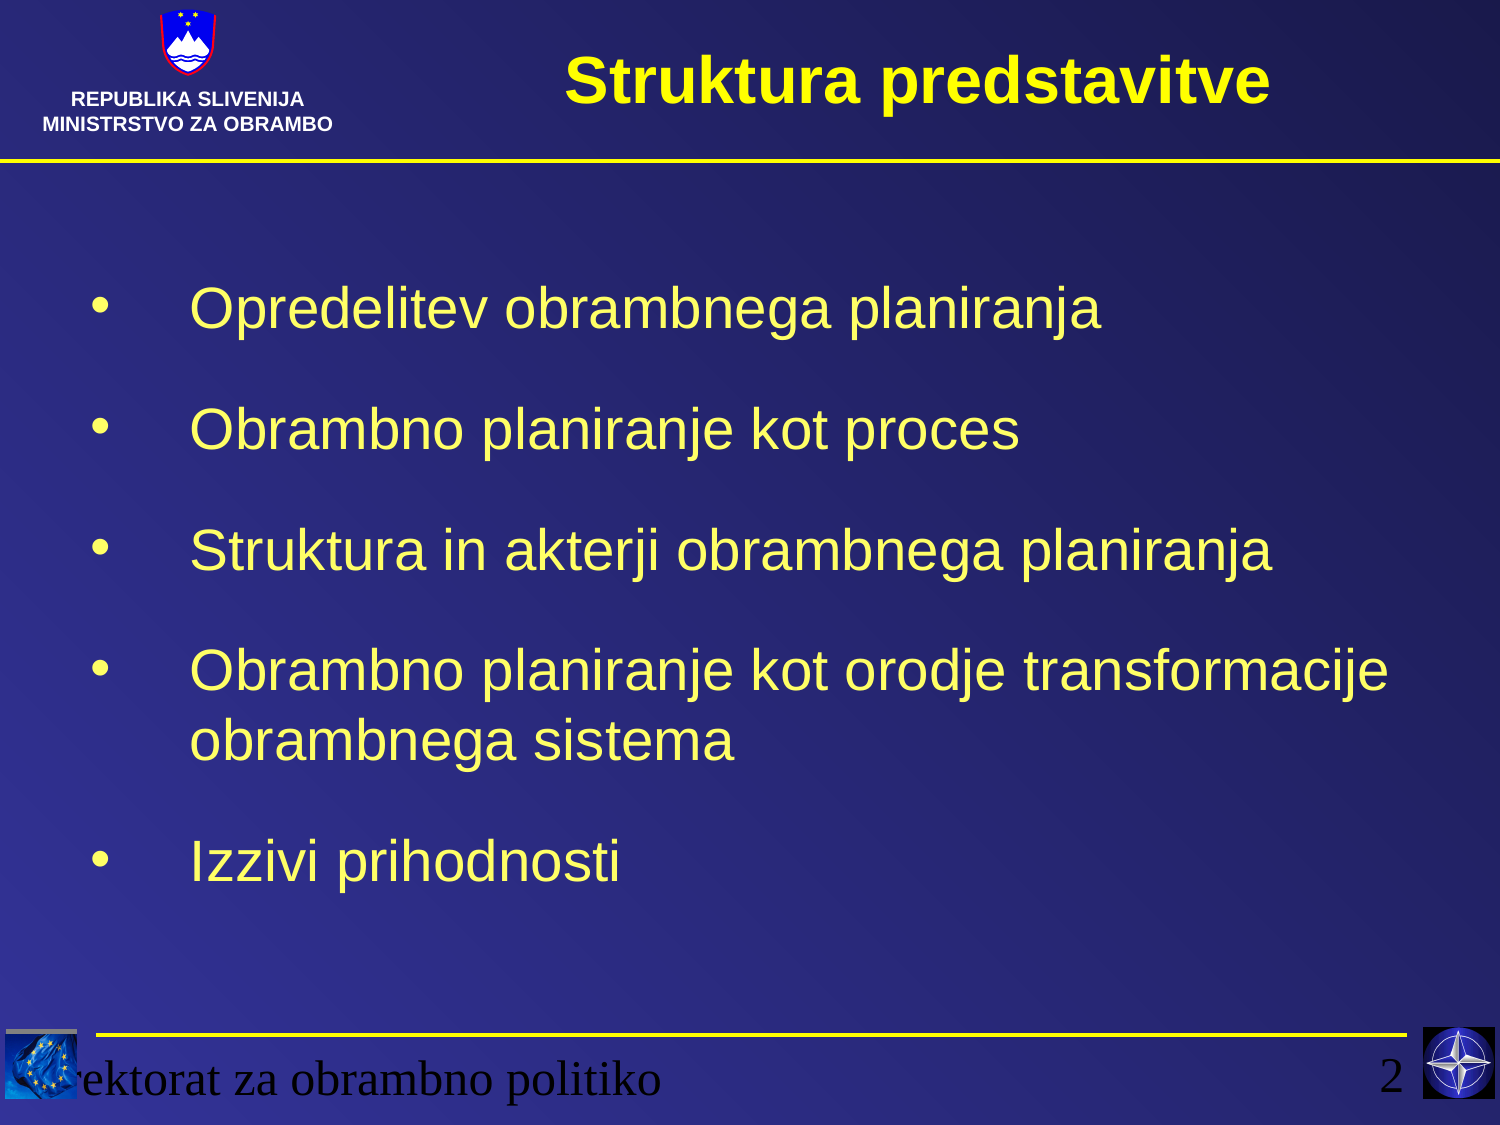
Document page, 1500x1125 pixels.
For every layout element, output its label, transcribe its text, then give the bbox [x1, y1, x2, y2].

title Struktura predstavitve [348, 29, 1489, 125]
list Opredelitev obrambnega planiranja Obrambno planiranje kot proces Struktura in akterji obrambnega planiranja Obrambno planiranje kot orodje transformacije obrambnega sistema Izzivi prihodnosti [75, 262, 1426, 1023]
